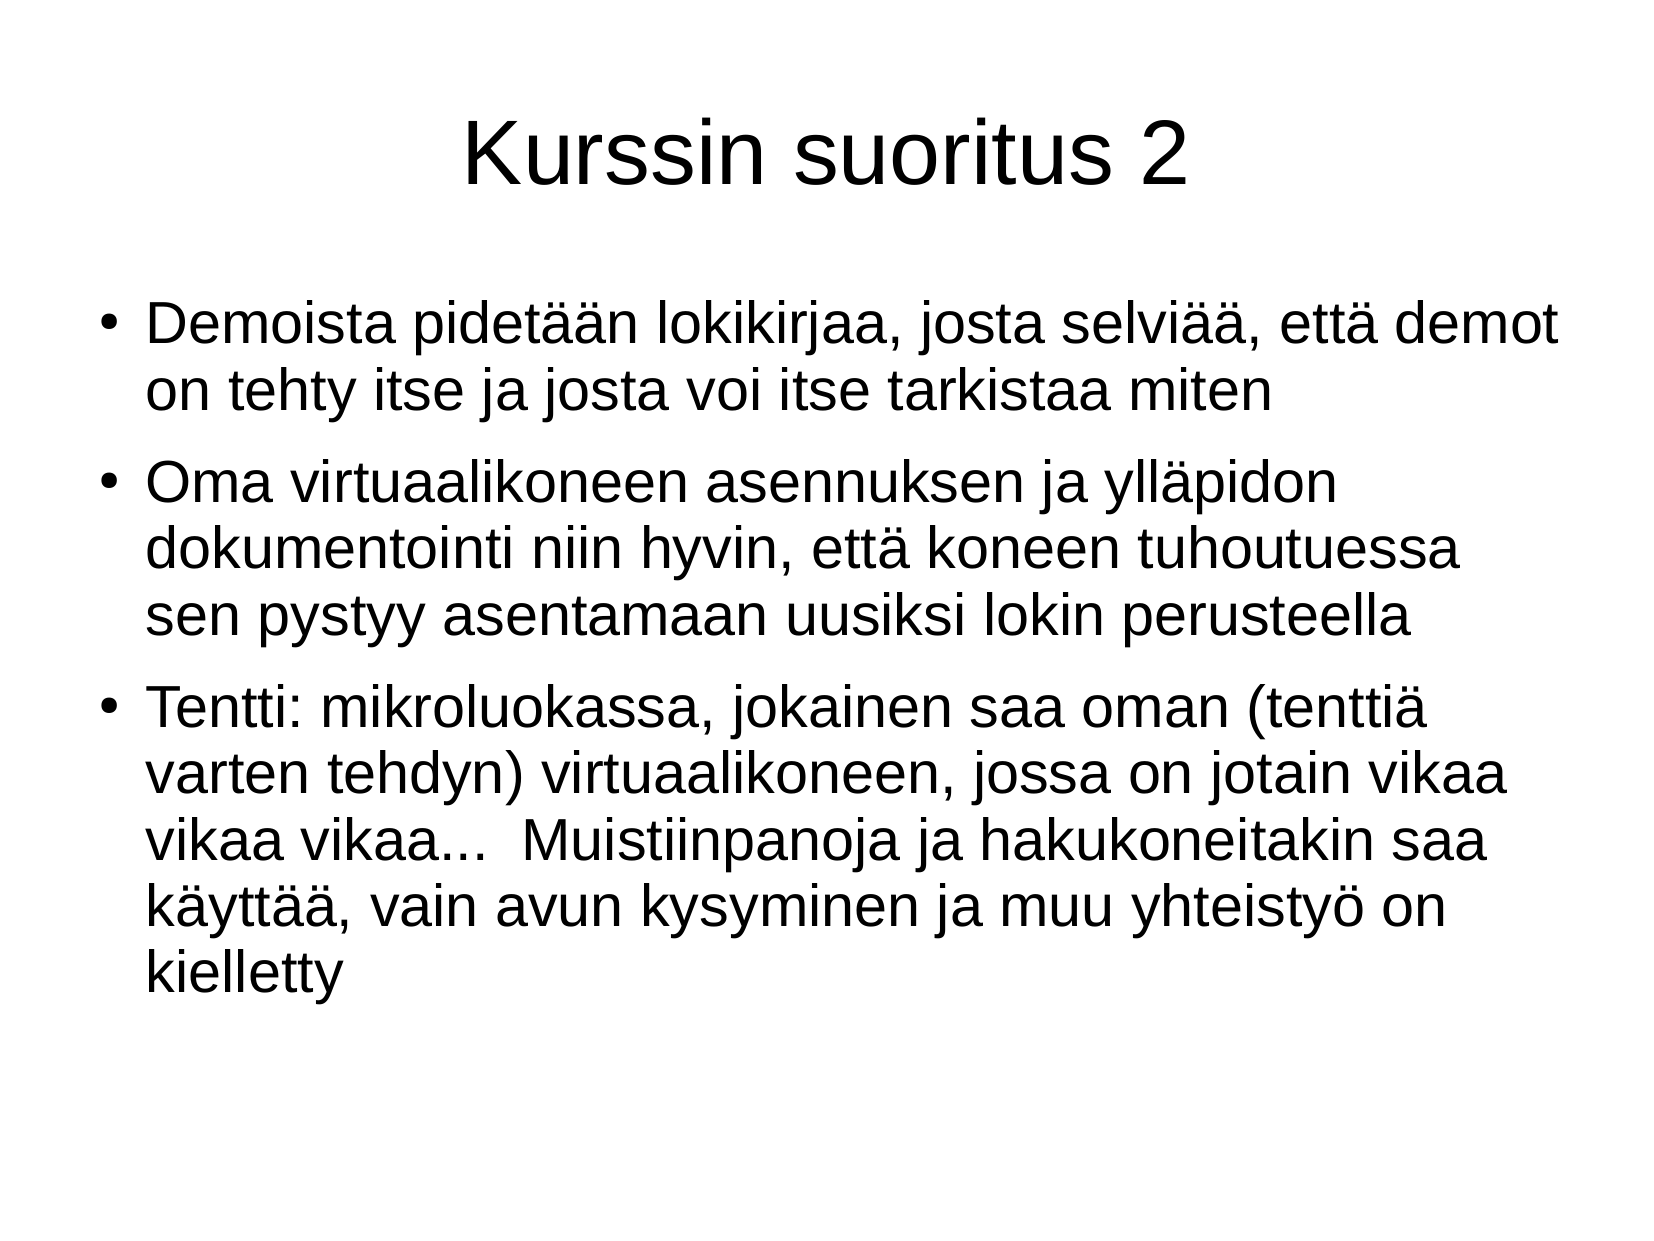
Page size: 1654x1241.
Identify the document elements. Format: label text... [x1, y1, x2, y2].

list Demoista pidetään lokikirjaa, josta selviää, että demot on tehty itse ja josta voi itse tarkistaa miten Oma virtuaalikoneen asennuksen ja ylläpidon dokumentointi niin hyvin, että koneen tuhoutuessa sen pystyy asentamaan uusiksi lokin perusteella Tentti: mikroluokassa, jokainen saa oman (tenttiä varten tehdyn) virtuaalikoneen, jossa on jotain vikaa vikaa vikaa... Muistiinpanoja ja hakukoneitakin saa käyttää, vain avun kysyminen ja muu yhteistyö on kielletty [82, 290, 1571, 1010]
title Kurssin suoritus 2 [82, 49, 1571, 257]
